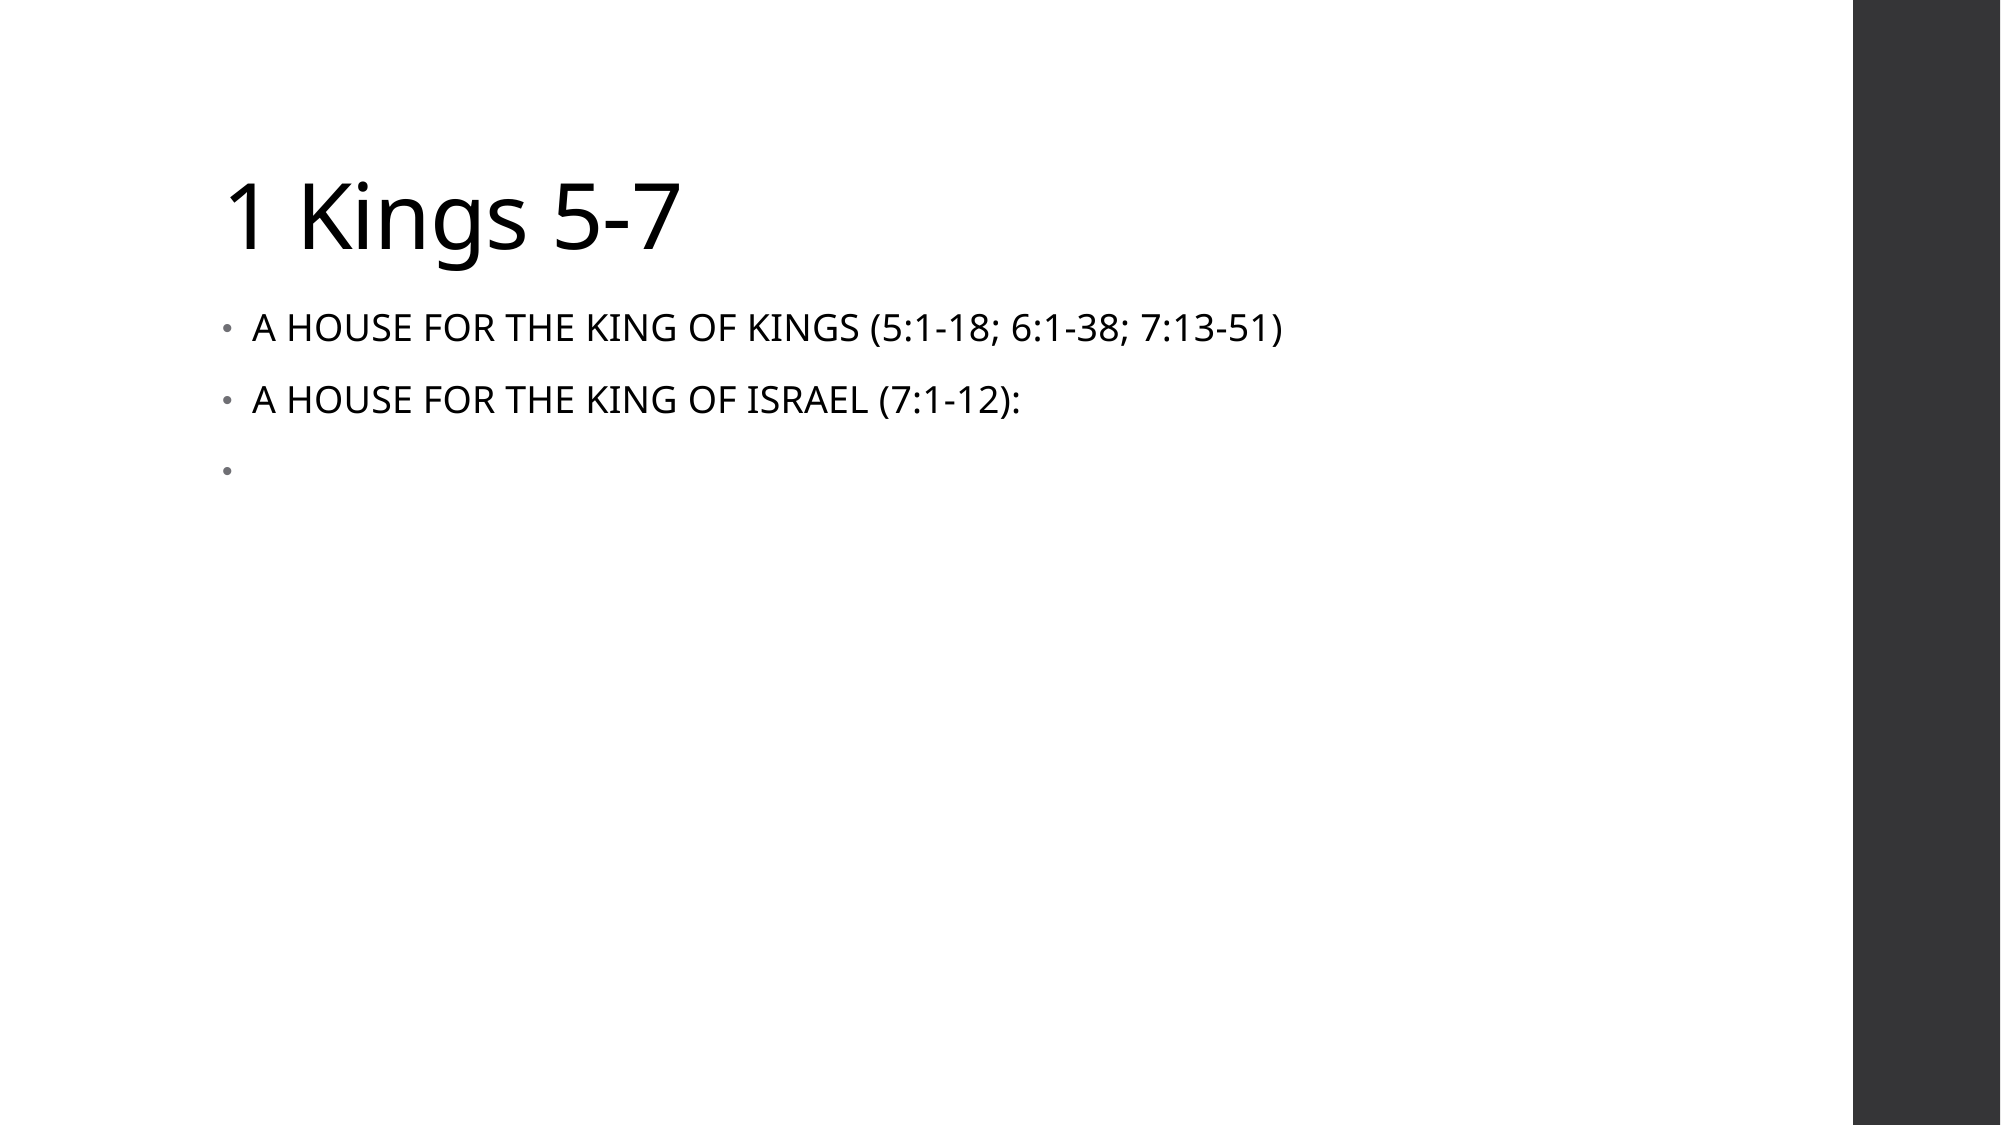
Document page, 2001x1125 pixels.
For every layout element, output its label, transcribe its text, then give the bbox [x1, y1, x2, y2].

list A HOUSE FOR THE KING OF KINGS (5:1-18; 6:1-38; 7:13-51) A HOUSE FOR THE KING OF ISRAEL (7:1-12): [206, 299, 1617, 1014]
title 1 Kings 5-7 [206, 60, 1797, 278]
